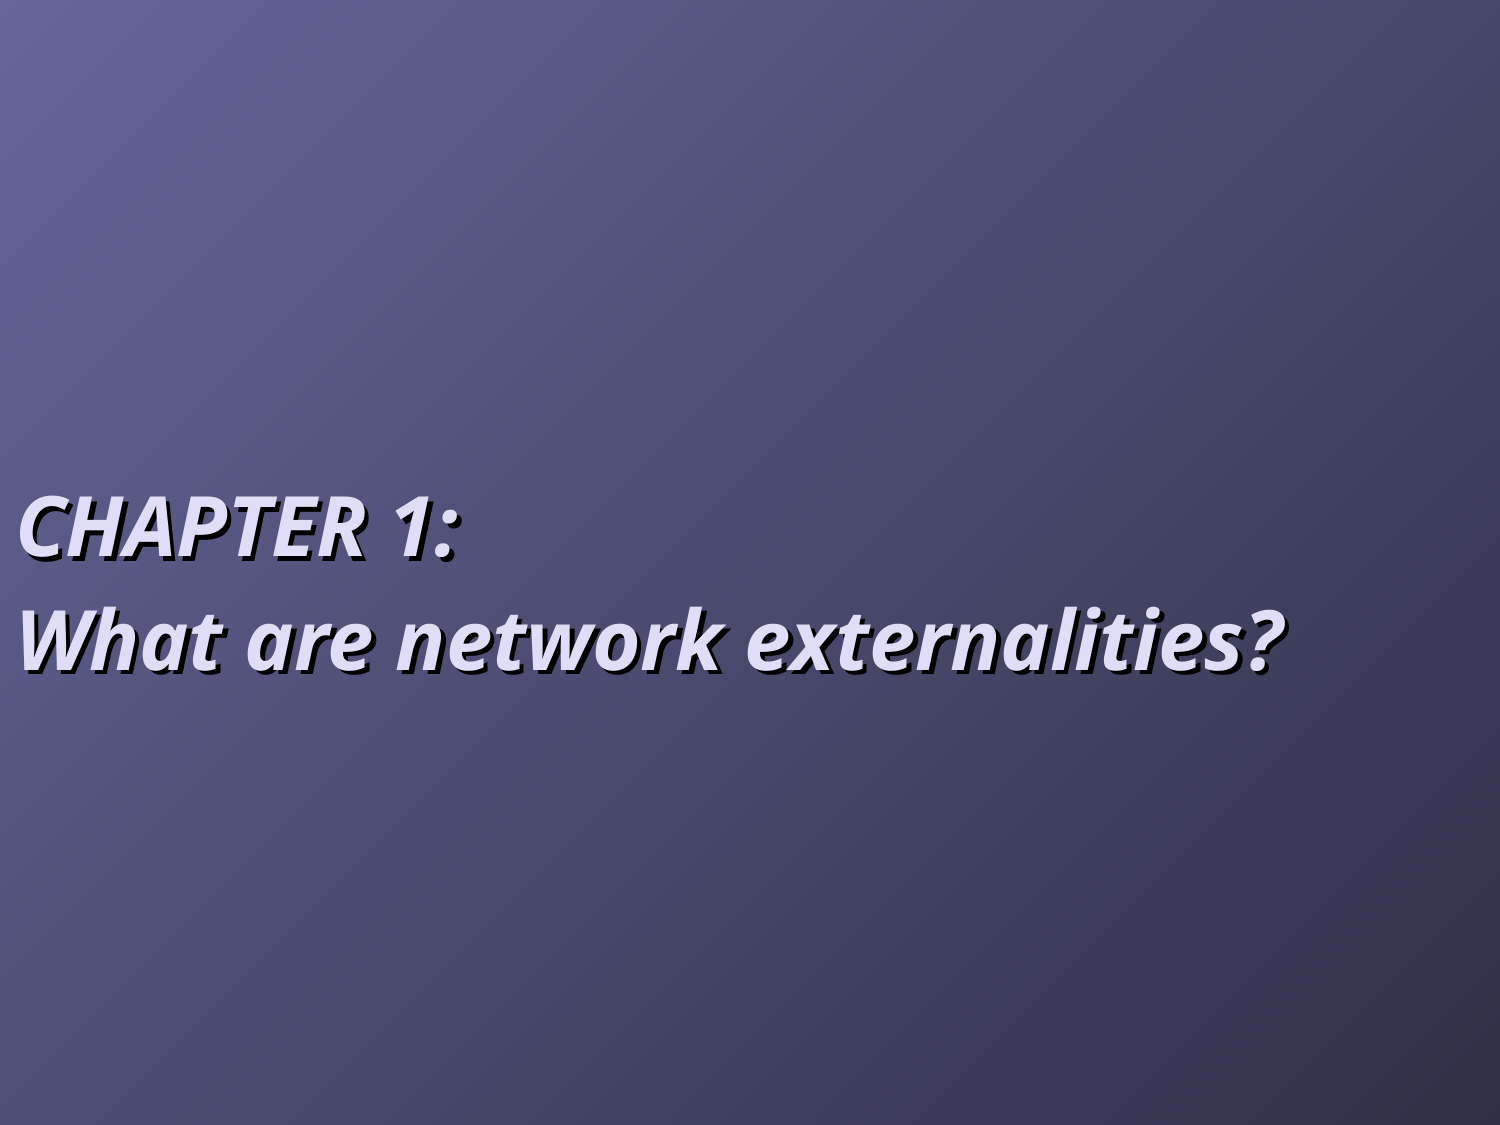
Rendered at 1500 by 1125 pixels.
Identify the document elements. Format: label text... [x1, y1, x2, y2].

title CHAPTER 1: What are network externalities? [0, 473, 1500, 689]
